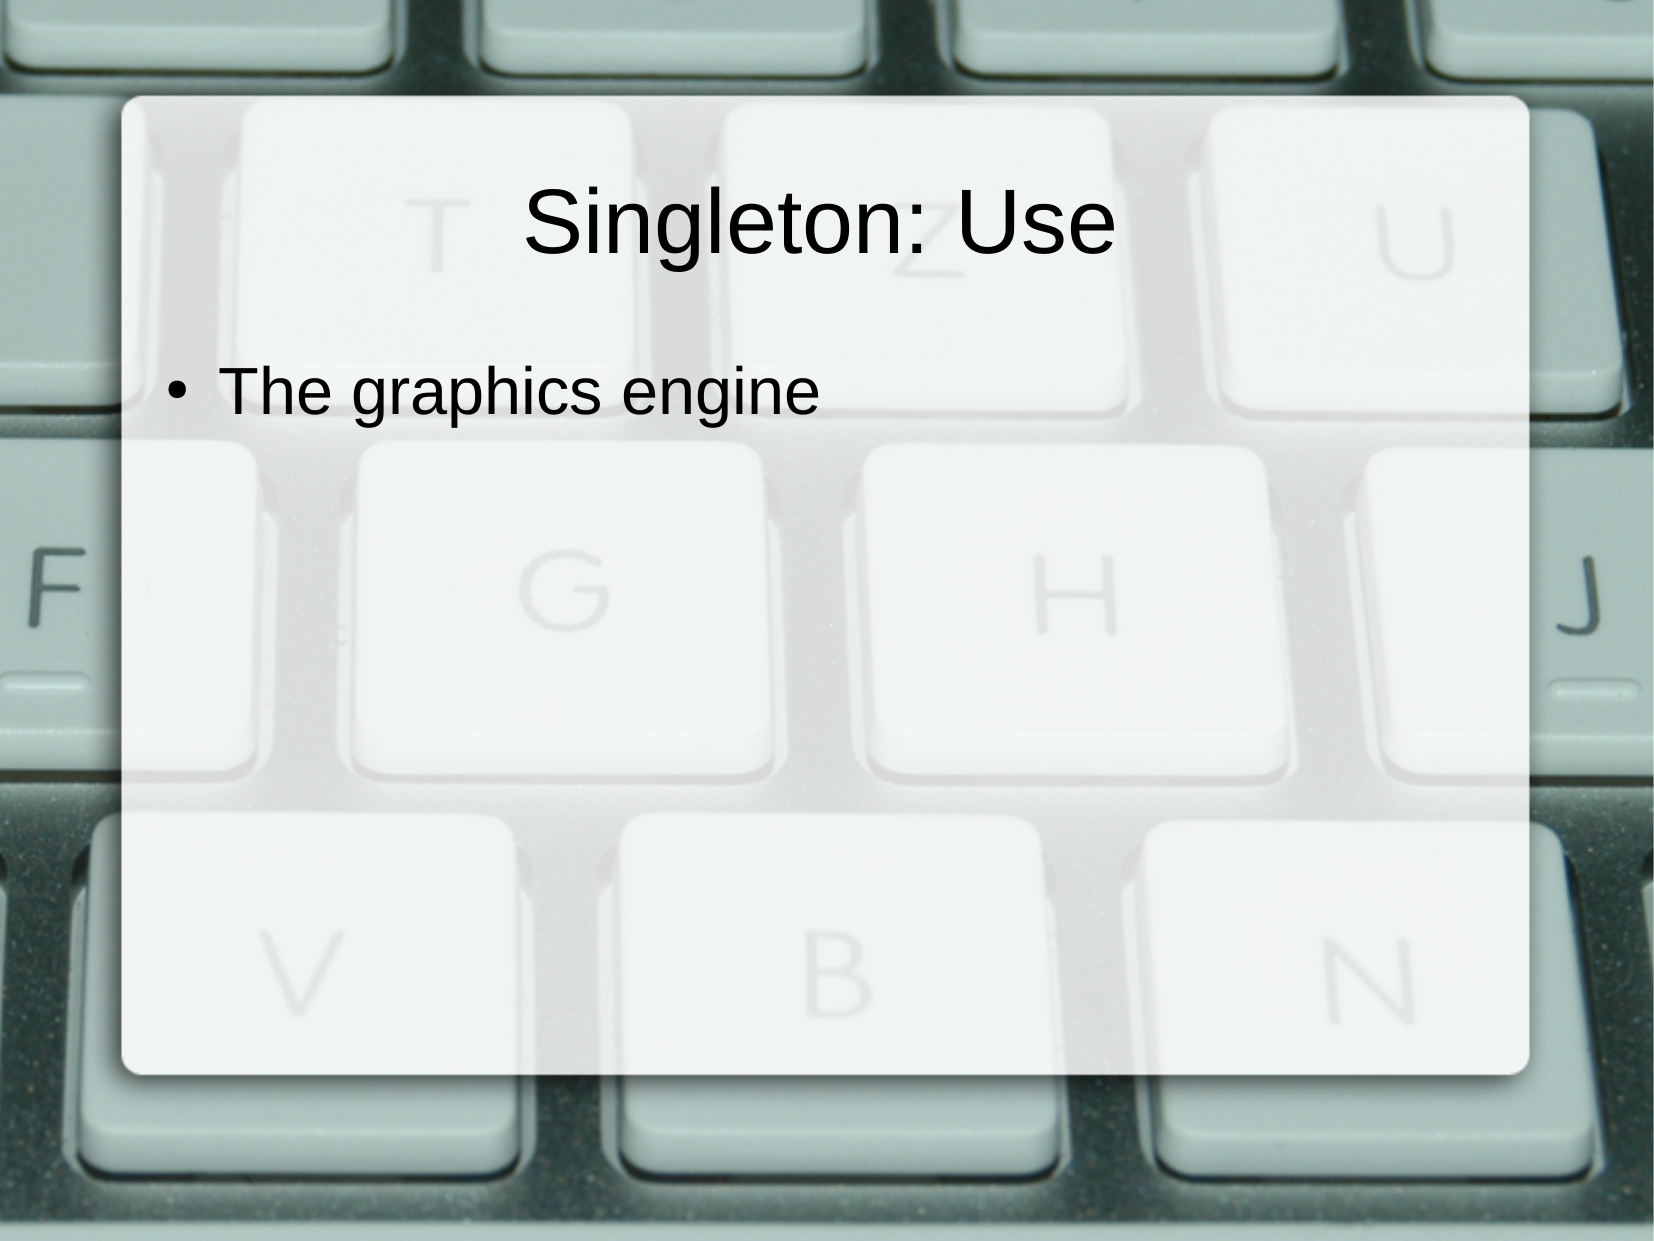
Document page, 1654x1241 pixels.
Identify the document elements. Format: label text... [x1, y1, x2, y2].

title Singleton: Use [135, 117, 1506, 325]
list The graphics engine [147, 354, 1506, 1049]
picture [0, 0, 1654, 1241]
